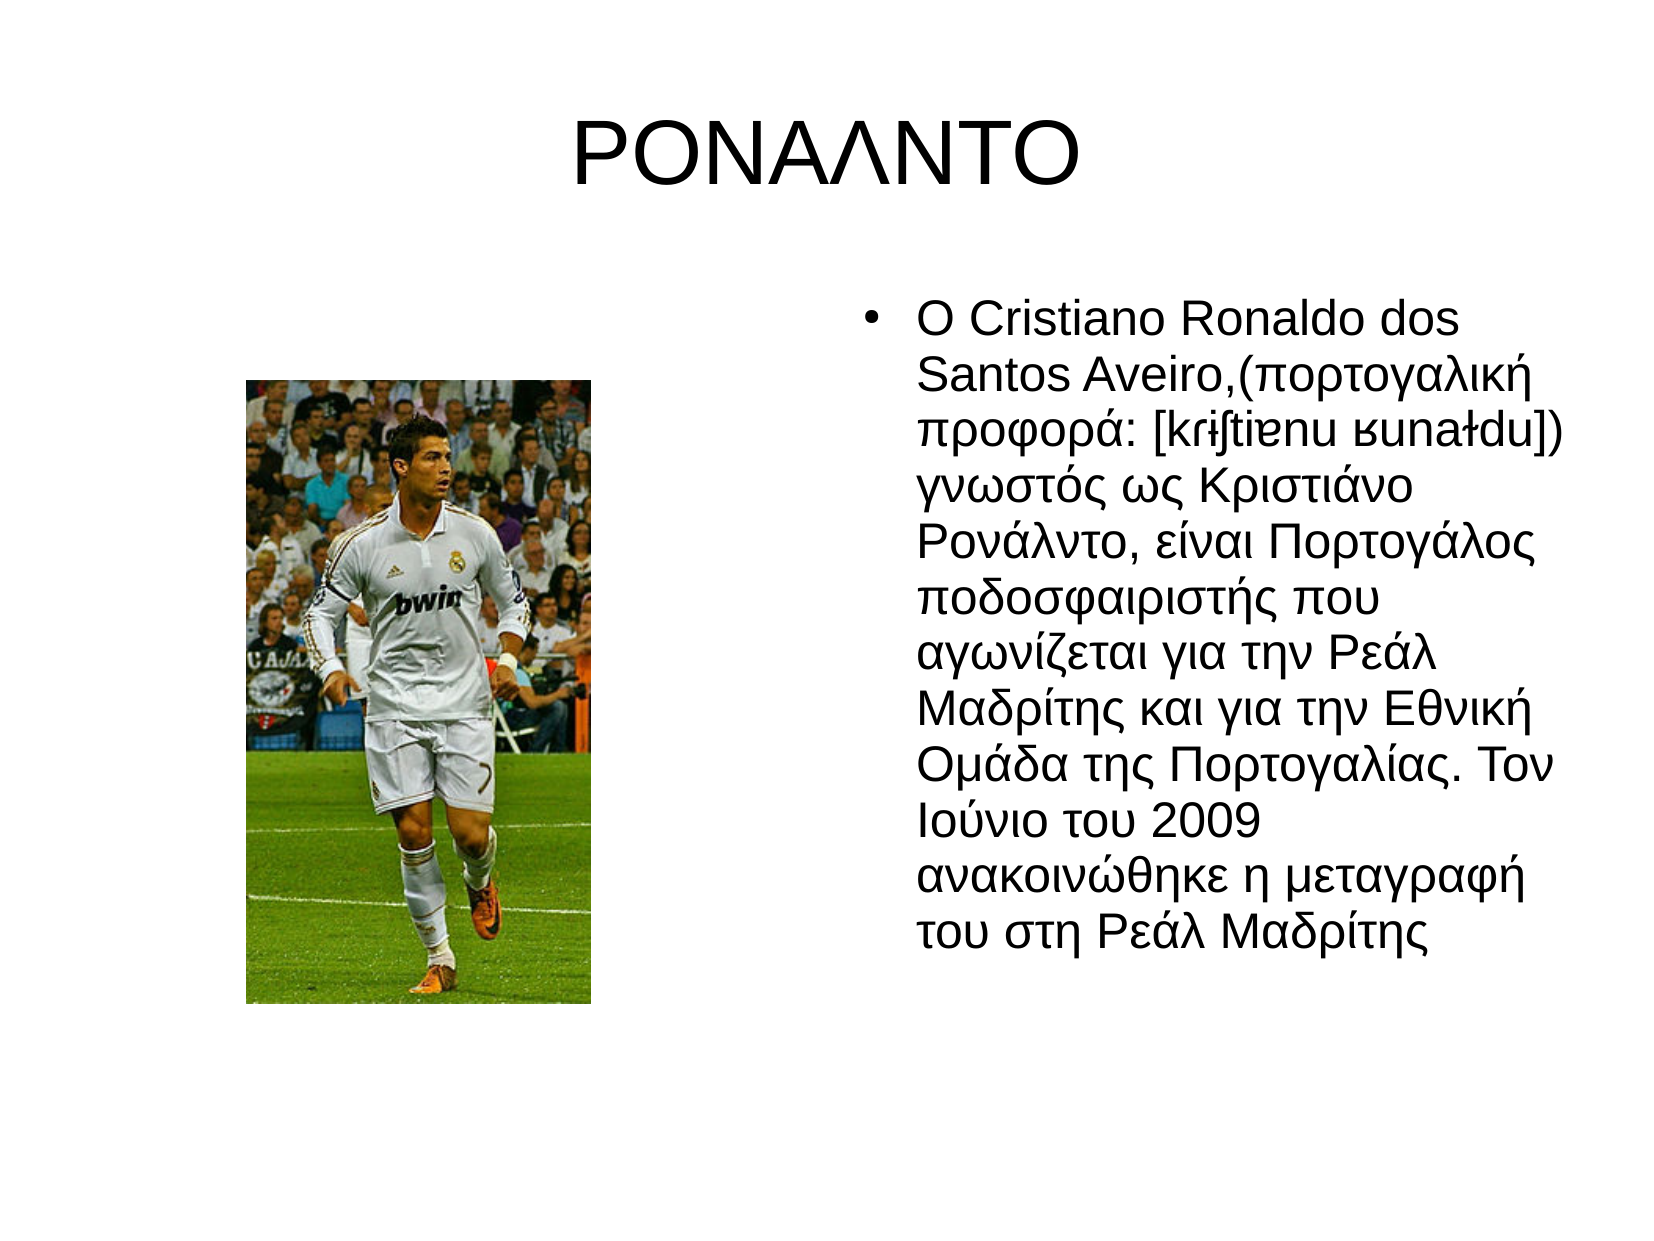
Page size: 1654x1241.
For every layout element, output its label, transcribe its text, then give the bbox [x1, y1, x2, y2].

picture [246, 380, 591, 1004]
list Ο Cristiano Ronaldo dos Santos Aveiro,(πορτογαλική προφορά: [kɾɨʃtiɐnu ʁunaɫdu]) γνωστός ως Κριστιάνο Ρονάλντο, είναι Πορτογάλος ποδοσφαιριστής που αγωνίζεται για την Ρεάλ Μαδρίτης και για την Εθνική Ομάδα της Πορτογαλίας. Τον Ιούνιο του 2009 ανακοινώθηκε η μεταγραφή του στη Ρεάλ Μαδρίτης [845, 290, 1572, 1094]
chart [82, 290, 809, 1109]
title ΡΟΝΑΛΝΤΟ [82, 56, 1571, 250]
